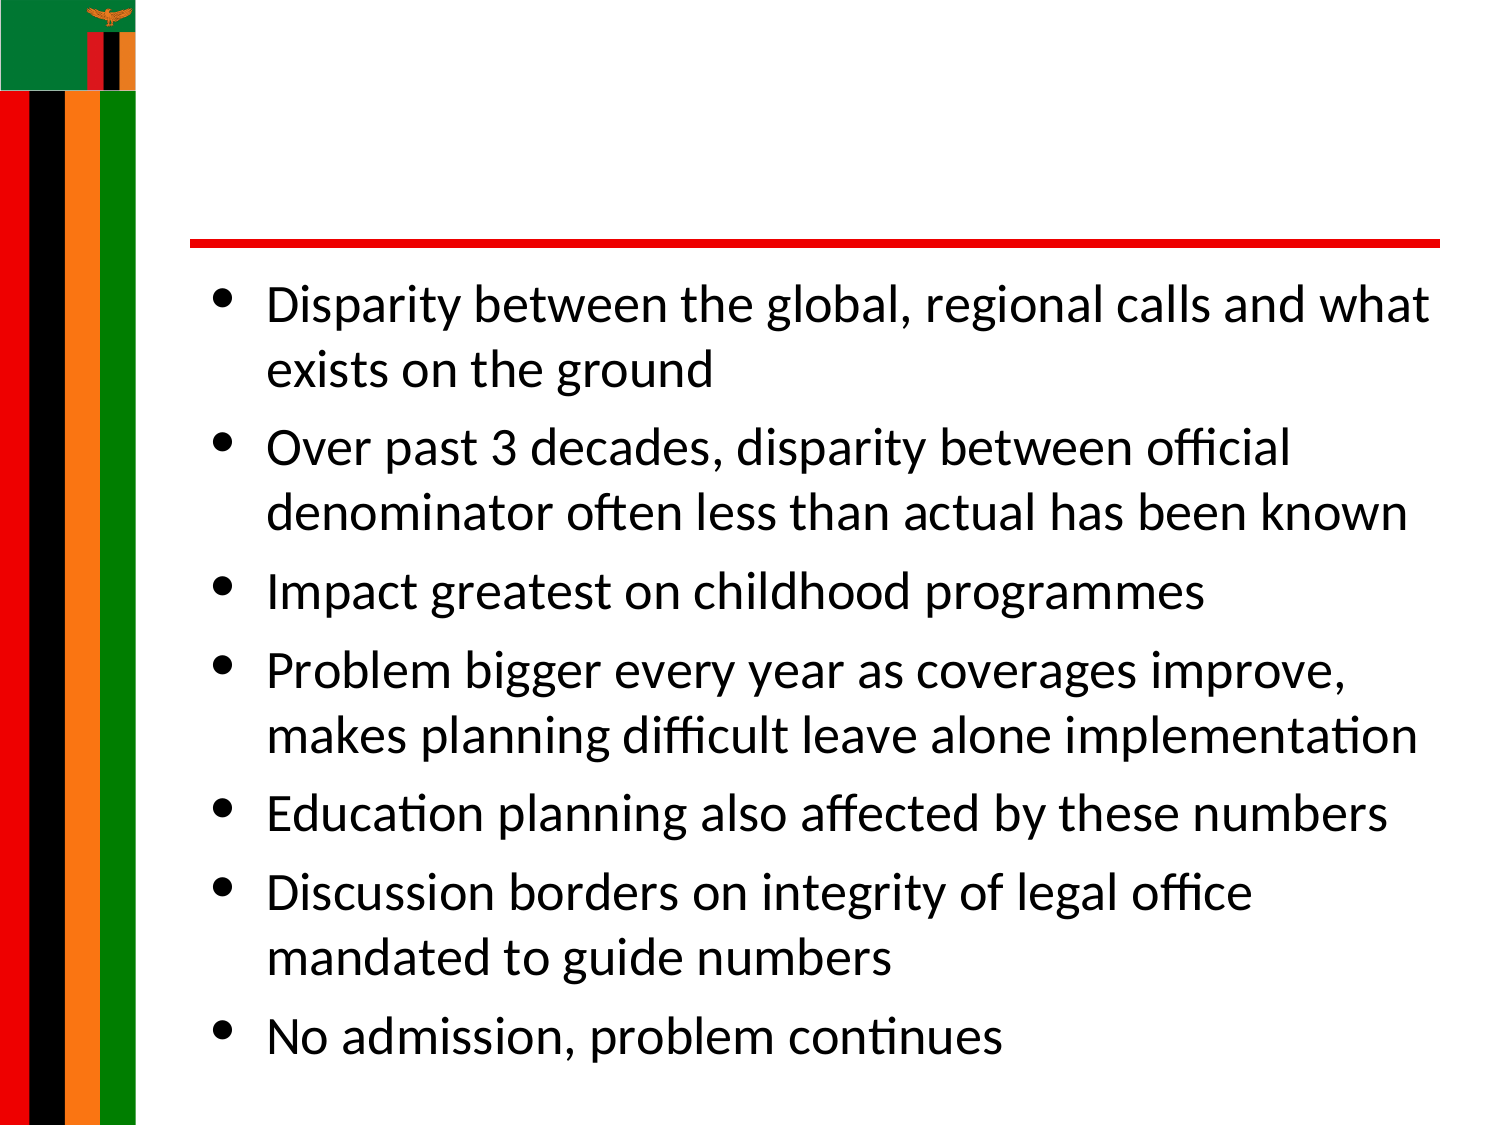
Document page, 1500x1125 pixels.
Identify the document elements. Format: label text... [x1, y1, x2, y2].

picture [0, 0, 136, 91]
list Disparity between the global, regional calls and what exists on the ground Over past 3 decades, disparity between official denominator often less than actual has been known Impact greatest on childhood programmes Problem bigger every year as coverages improve, makes planning difficult leave alone implementation Education planning also affected by these numbers Discussion borders on integrity of legal office mandated to guide numbers No admission, problem continues [194, 260, 1477, 1123]
